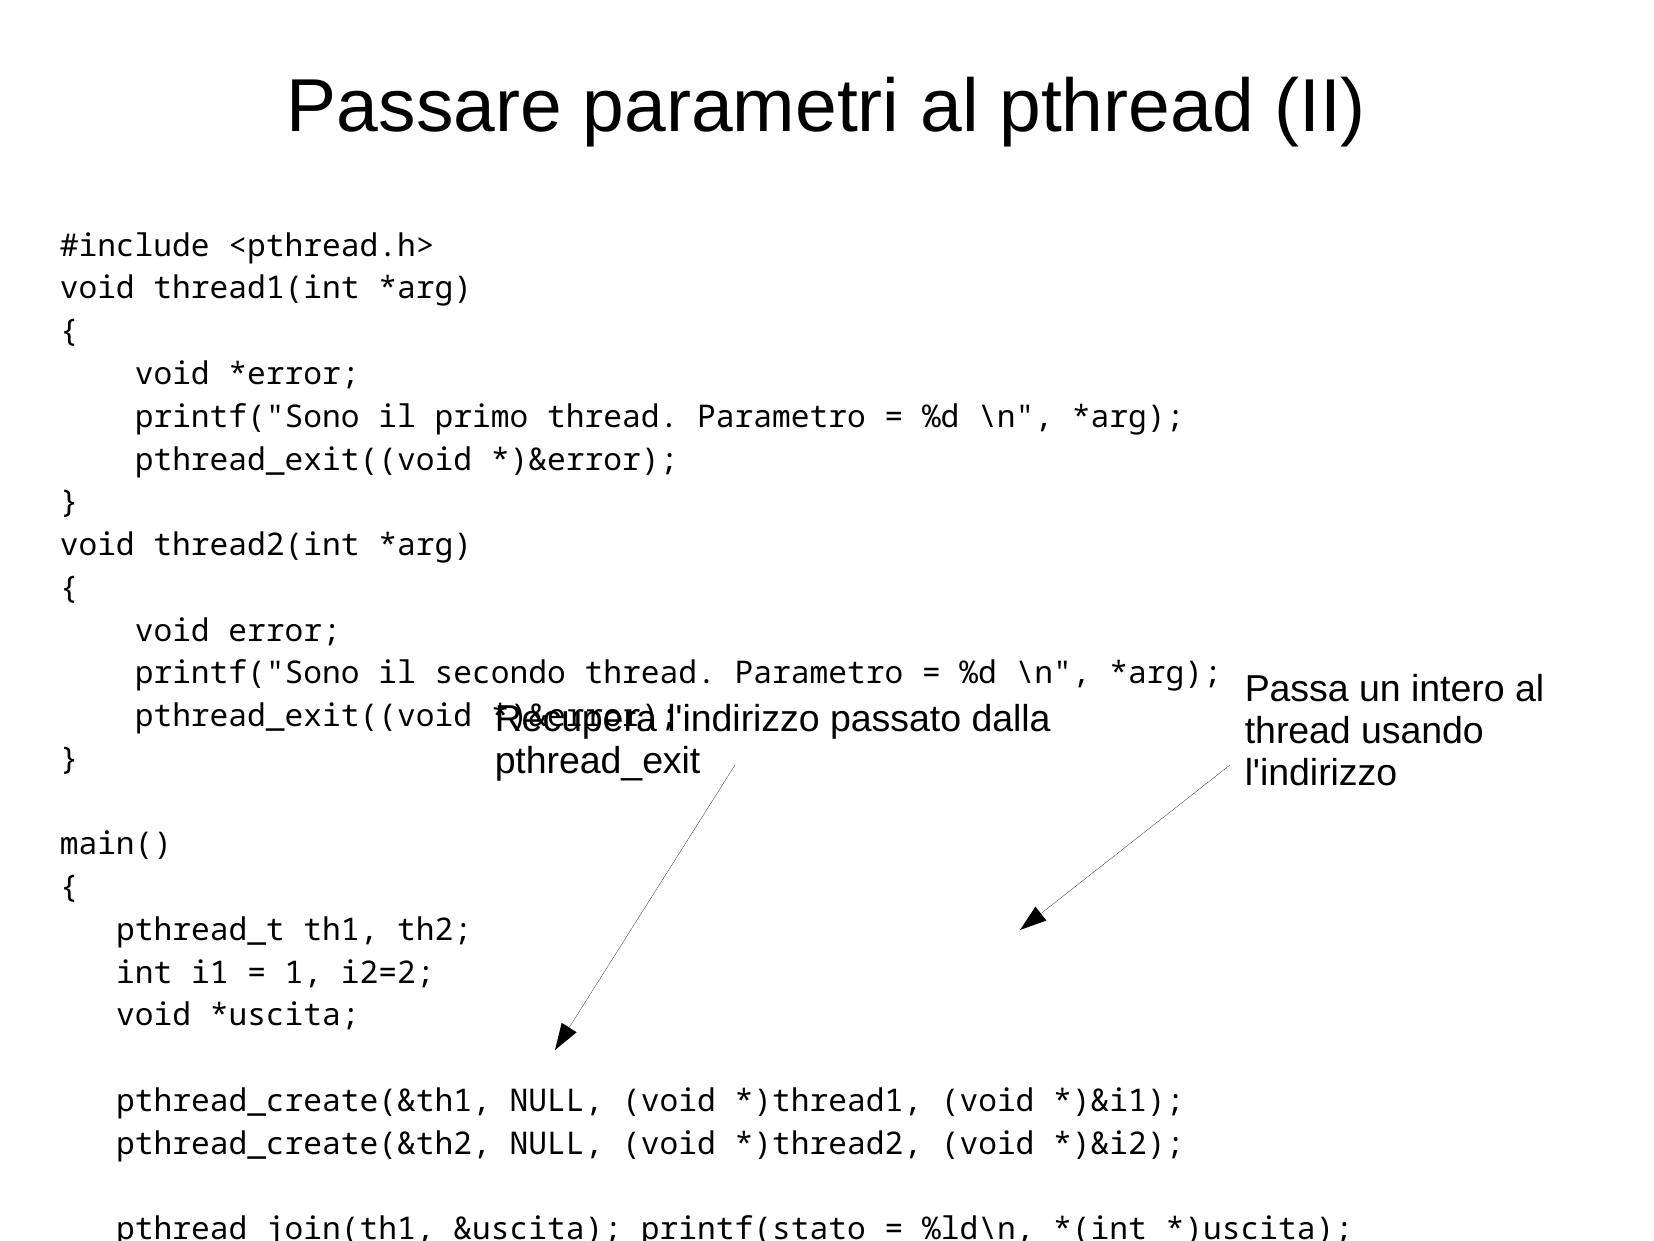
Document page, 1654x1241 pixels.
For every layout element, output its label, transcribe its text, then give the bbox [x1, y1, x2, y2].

text_box Recupera l'indirizzo passato dalla pthread_exit [480, 690, 1096, 789]
title Passare parametri al pthread (II) [82, 2, 1571, 210]
text_box Passa un intero al thread usando l'indirizzo [1230, 660, 1591, 801]
text_box #include <pthread.h> void thread1(int *arg) { void *error; printf("Sono il primo thread. Parametro = %d \n", *arg); pthread_exit((void *)&error); } void thread2(int *arg) { void error; printf("Sono il secondo thread. Parametro = %d \n", *arg); pthread_exit((void *)&error); } main() { pthread_t th1, th2; int i1 = 1, i2=2; void *uscita; pthread_create(&th1, NULL, (void *)thread1, (void *)&i1); pthread_create(&th2, NULL, (void *)thread2, (void *)&i2); pthread_join(th1, &uscita); printf(stato = %ld\n, *(int *)uscita); pthread_join(th2, &uscita); printf(stato = %ld\n, *(int *)uscita); } [45, 215, 1606, 1241]
